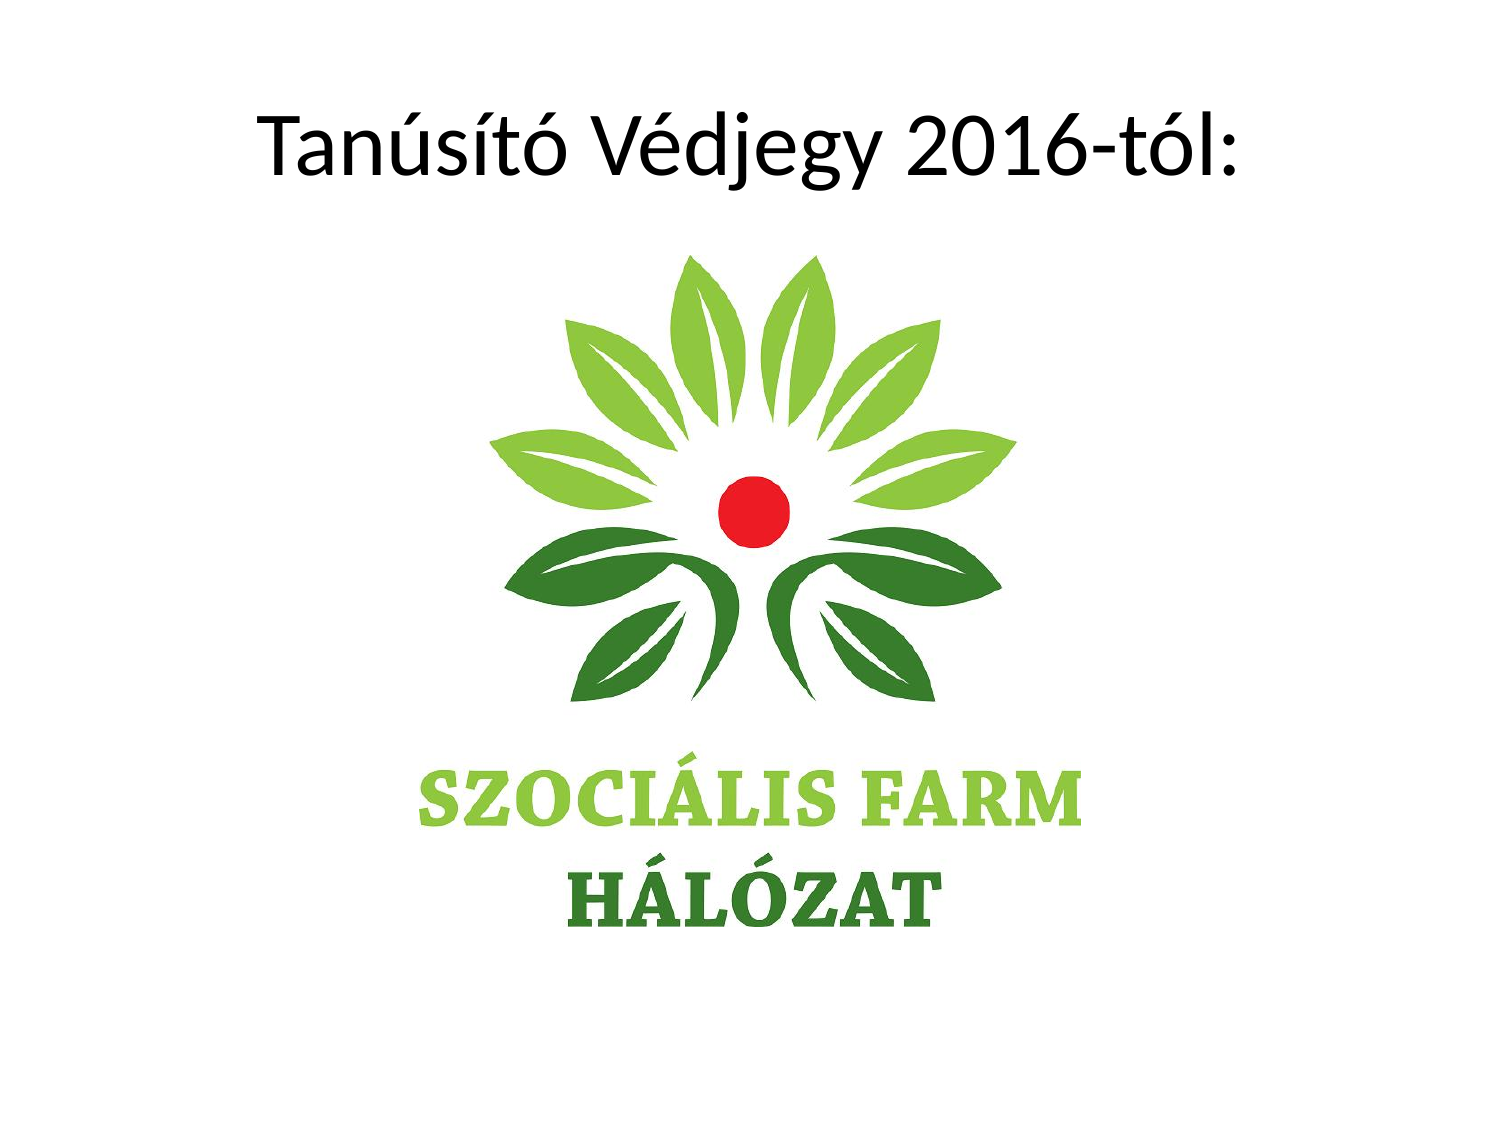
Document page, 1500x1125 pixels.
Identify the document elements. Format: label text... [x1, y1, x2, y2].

picture [419, 255, 1081, 927]
title Tanúsító Védjegy 2016-tól: [75, 45, 1426, 233]
